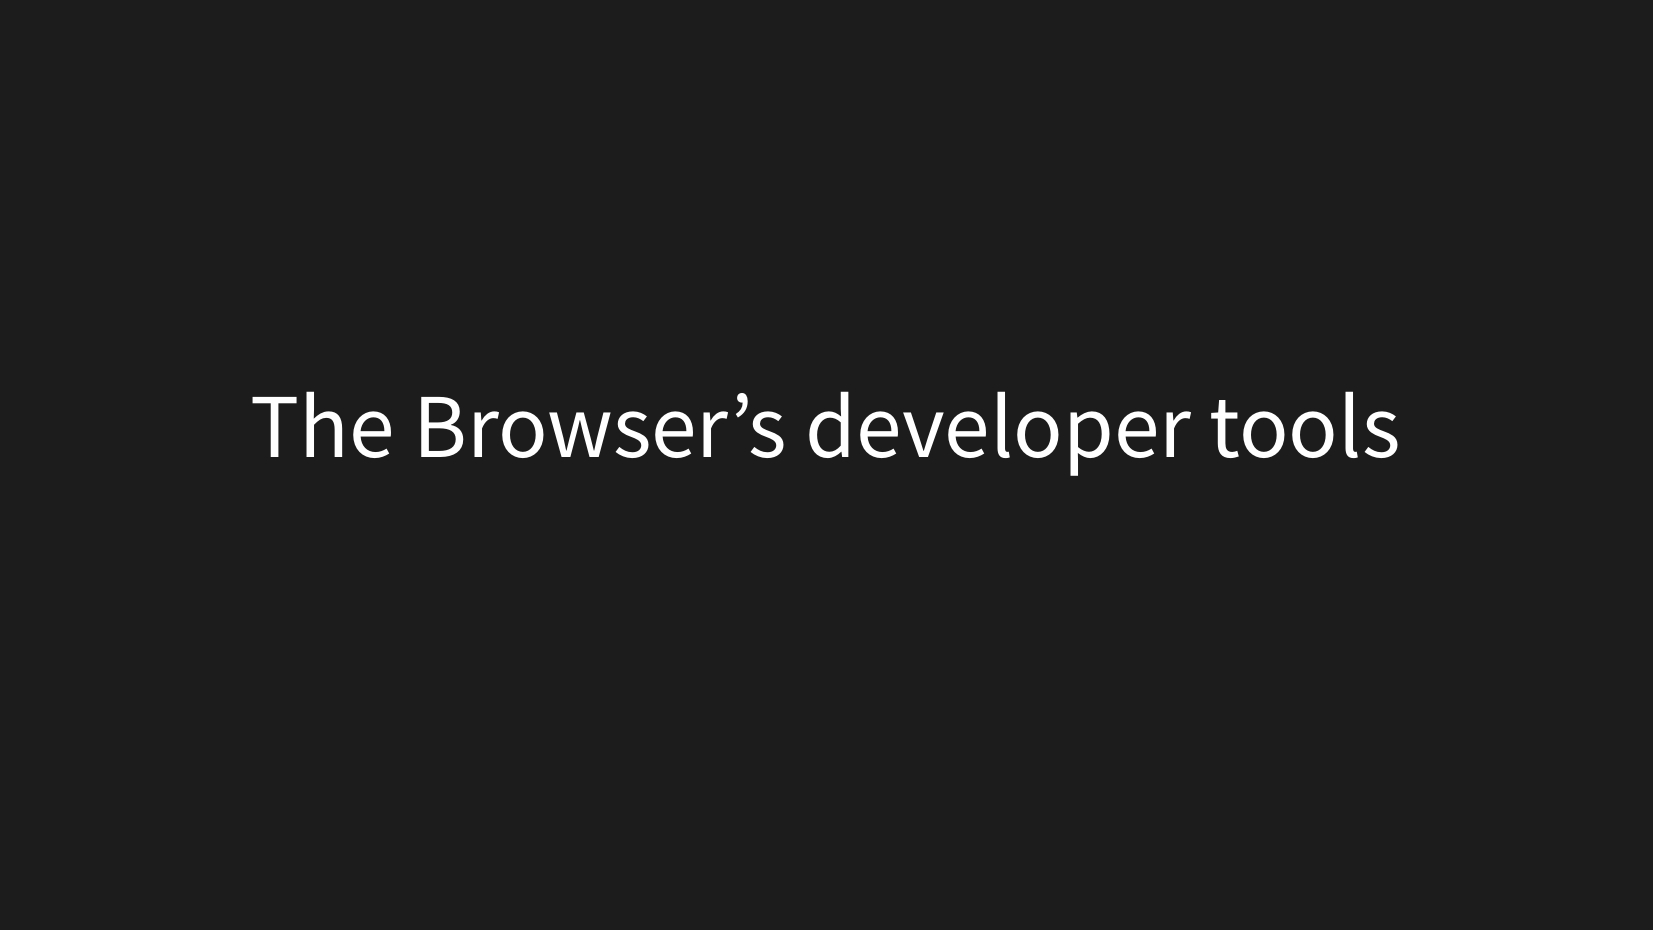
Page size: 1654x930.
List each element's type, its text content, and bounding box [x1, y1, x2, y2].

title The Browser’s developer tools [0, 309, 1653, 540]
